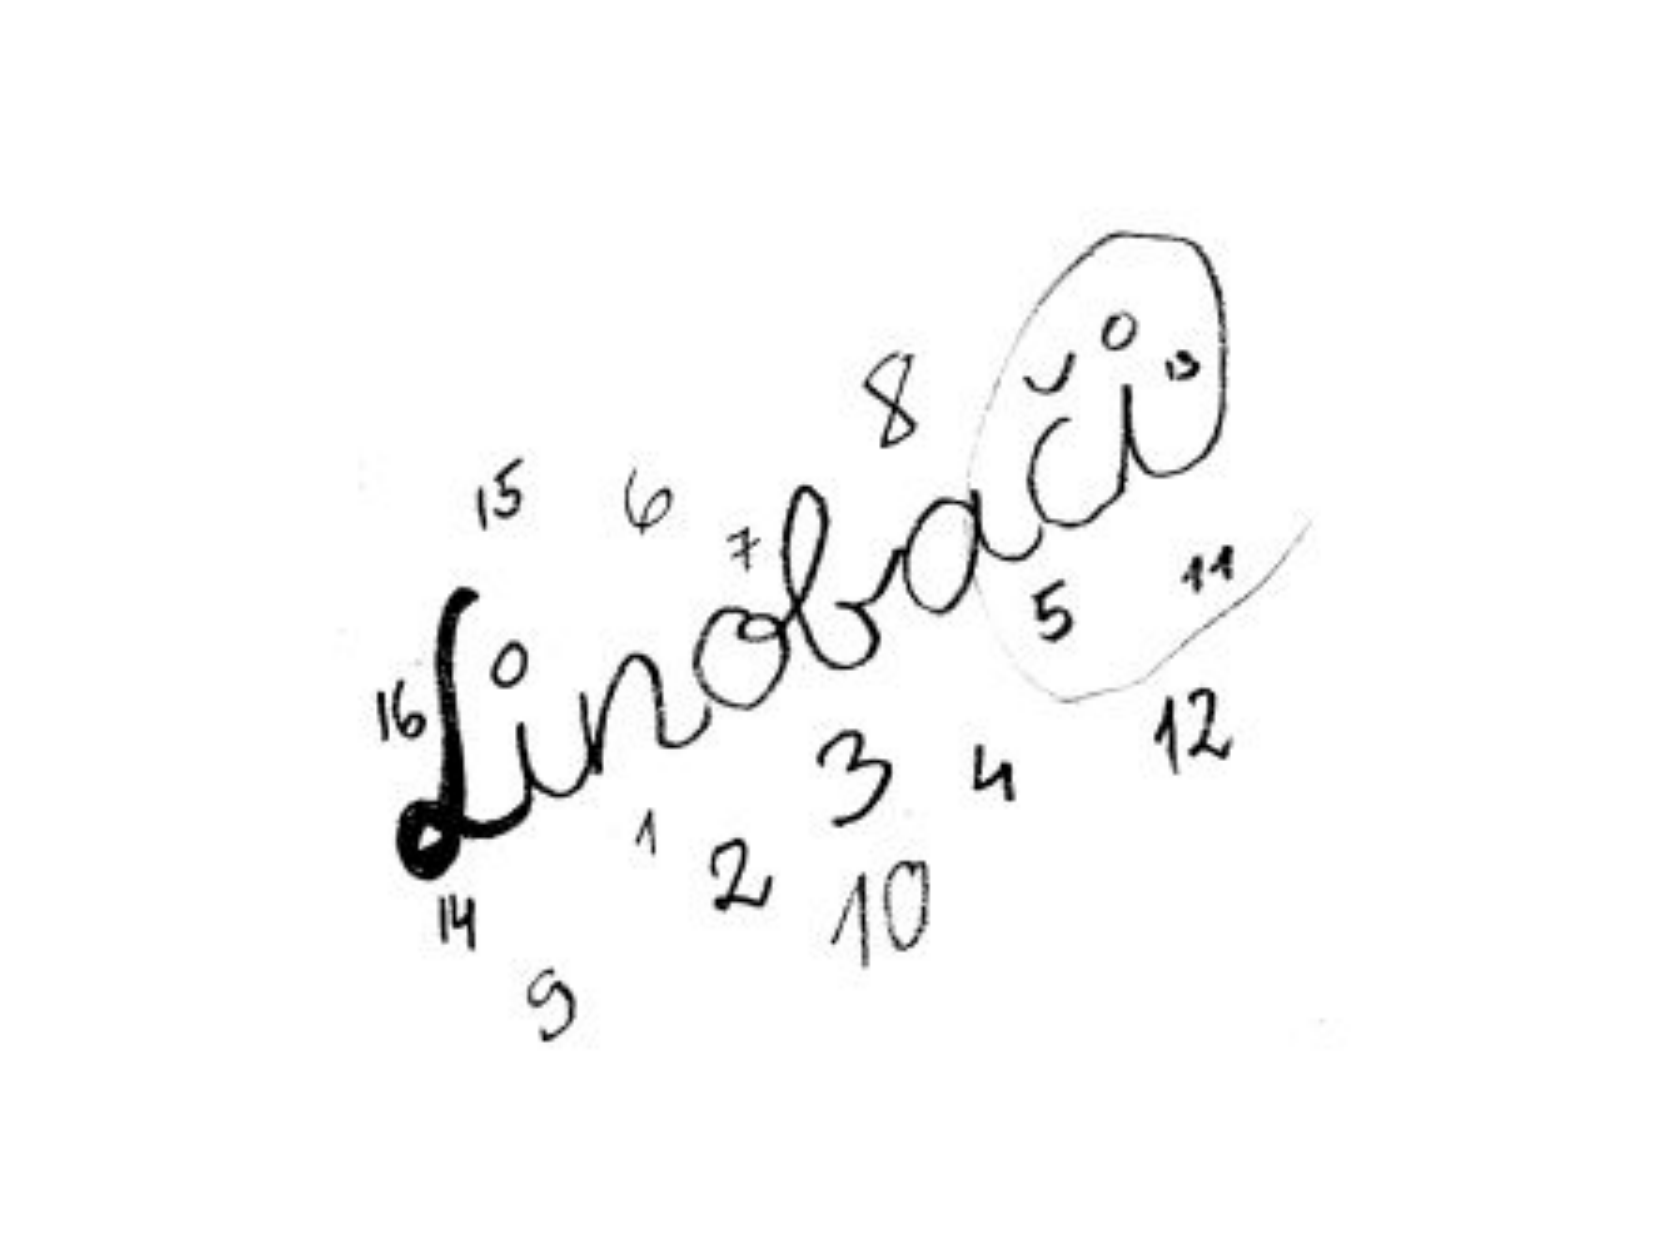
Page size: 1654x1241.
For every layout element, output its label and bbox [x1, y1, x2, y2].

picture [300, 149, 1351, 1114]
